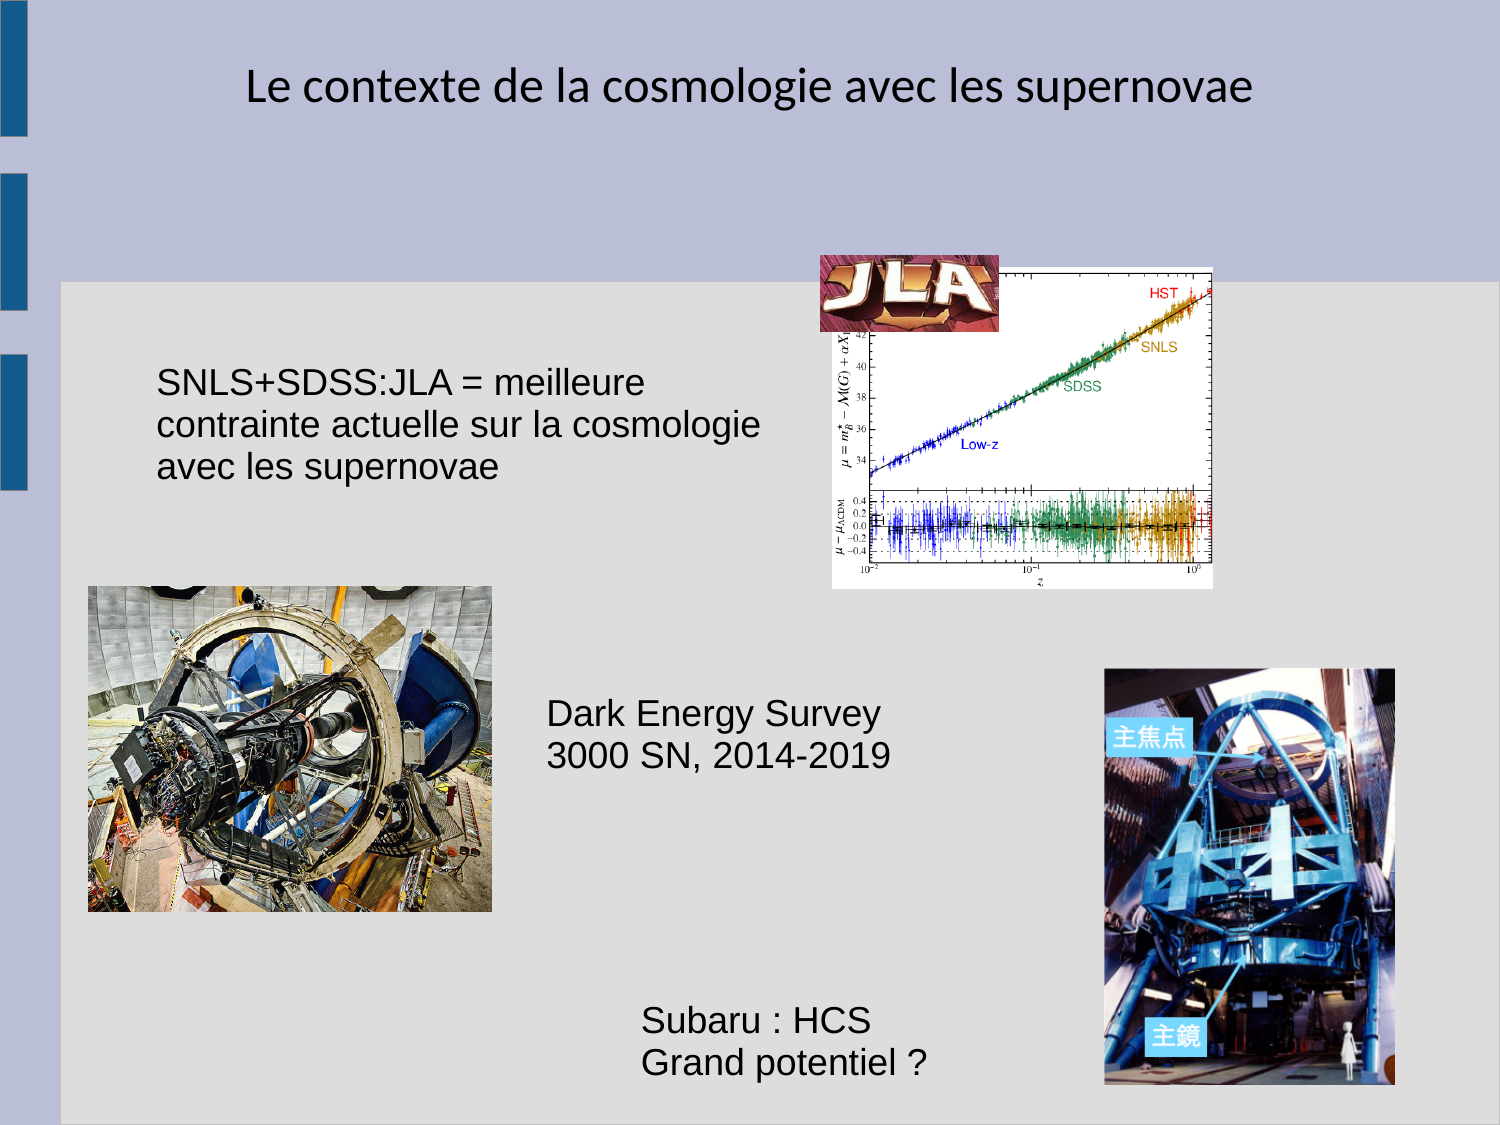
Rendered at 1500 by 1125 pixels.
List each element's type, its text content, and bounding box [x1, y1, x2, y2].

text_box Dark Energy Survey 3000 SN, 2014-2019 [531, 685, 918, 784]
text_box SNLS+SDSS:JLA = meilleure contrainte actuelle sur la cosmologie avec les supernovae [141, 354, 778, 496]
picture [820, 255, 1213, 589]
picture [1104, 668, 1395, 1085]
text_box Subaru : HCS Grand potentiel ? [625, 992, 944, 1125]
title Le contexte de la cosmologie avec les supernovae [75, 45, 1425, 233]
list [75, 262, 1425, 1005]
picture [88, 586, 492, 912]
